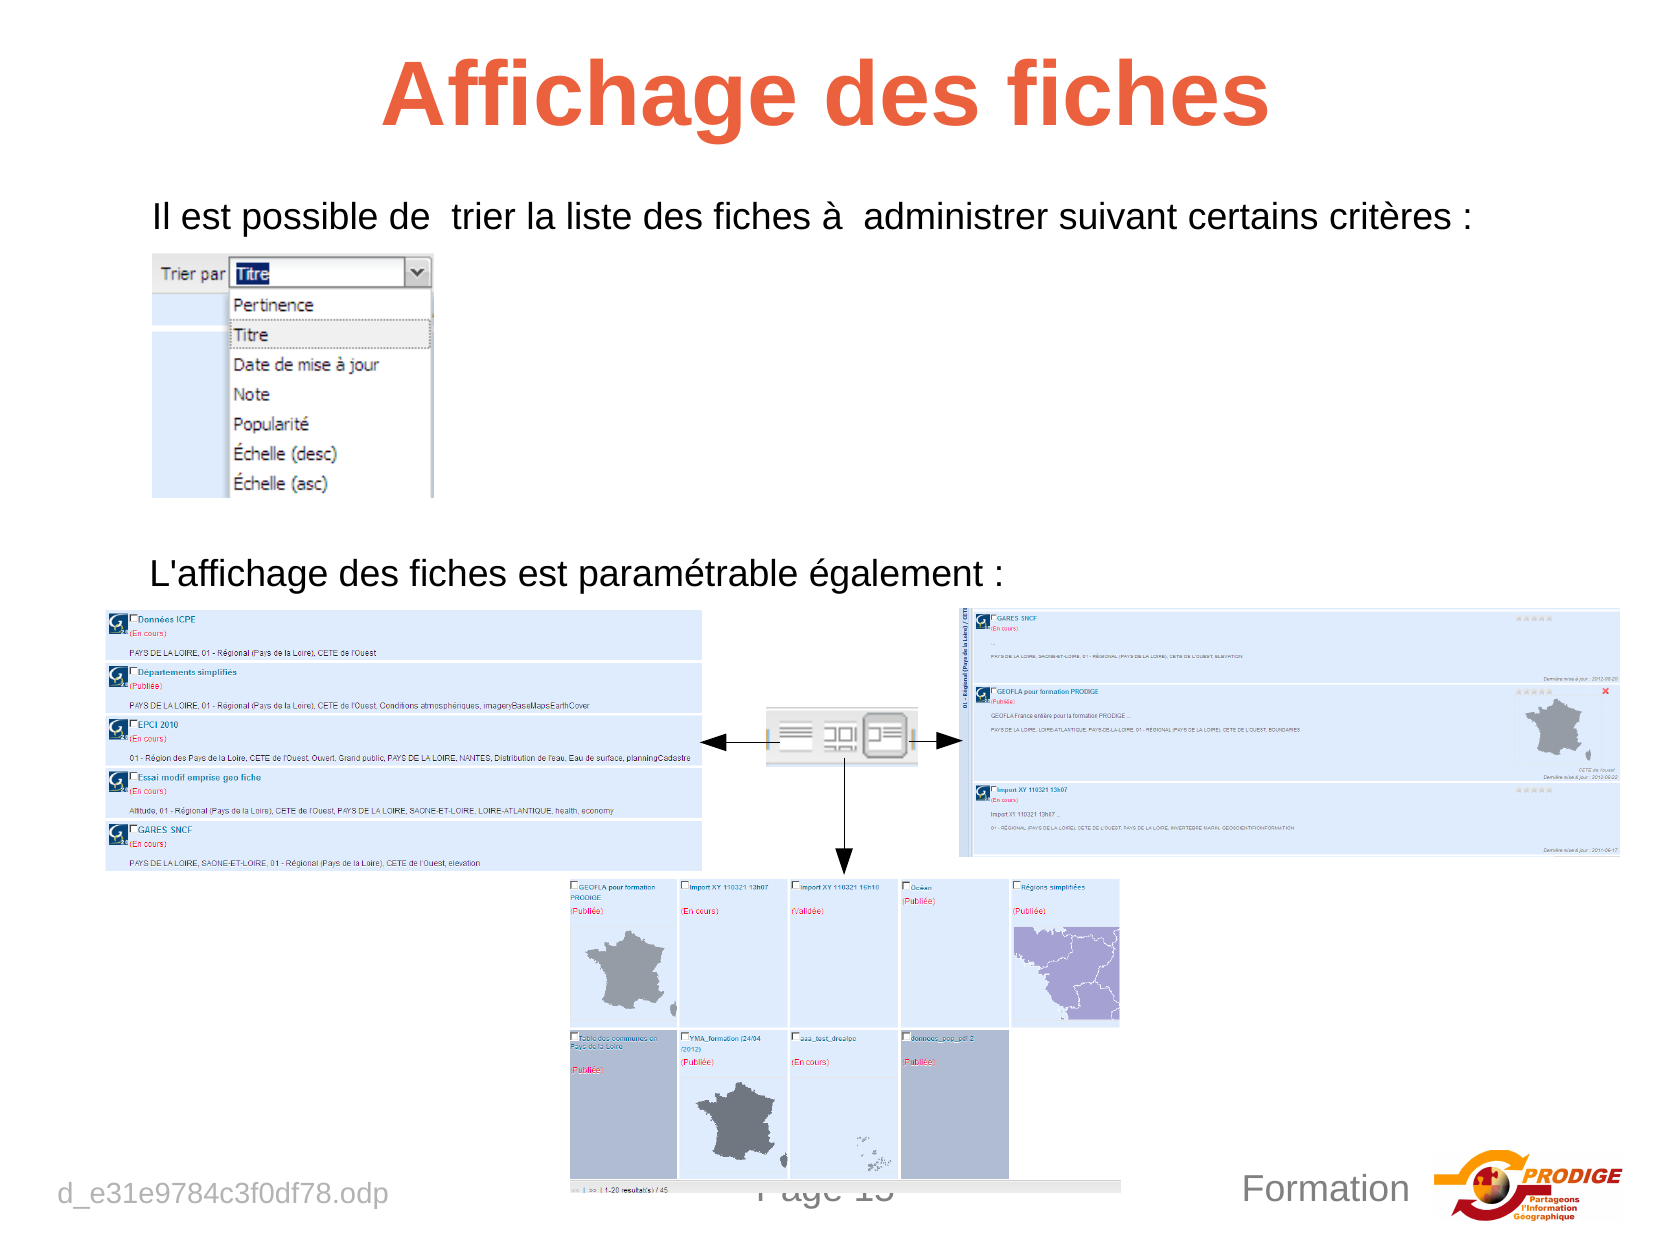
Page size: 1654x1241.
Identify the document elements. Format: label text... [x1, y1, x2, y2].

picture [959, 608, 1620, 857]
picture [104, 608, 702, 873]
text_box L'affichage des fiches est paramétrable également : [134, 544, 1030, 602]
text_box Il est possible de trier la liste des fiches à administrer suivant certains critères : [137, 188, 1489, 288]
title Affichage des fiches [82, 0, 1571, 191]
picture [570, 876, 1121, 1193]
picture [152, 252, 434, 498]
picture [766, 707, 918, 767]
picture [1434, 1150, 1623, 1221]
